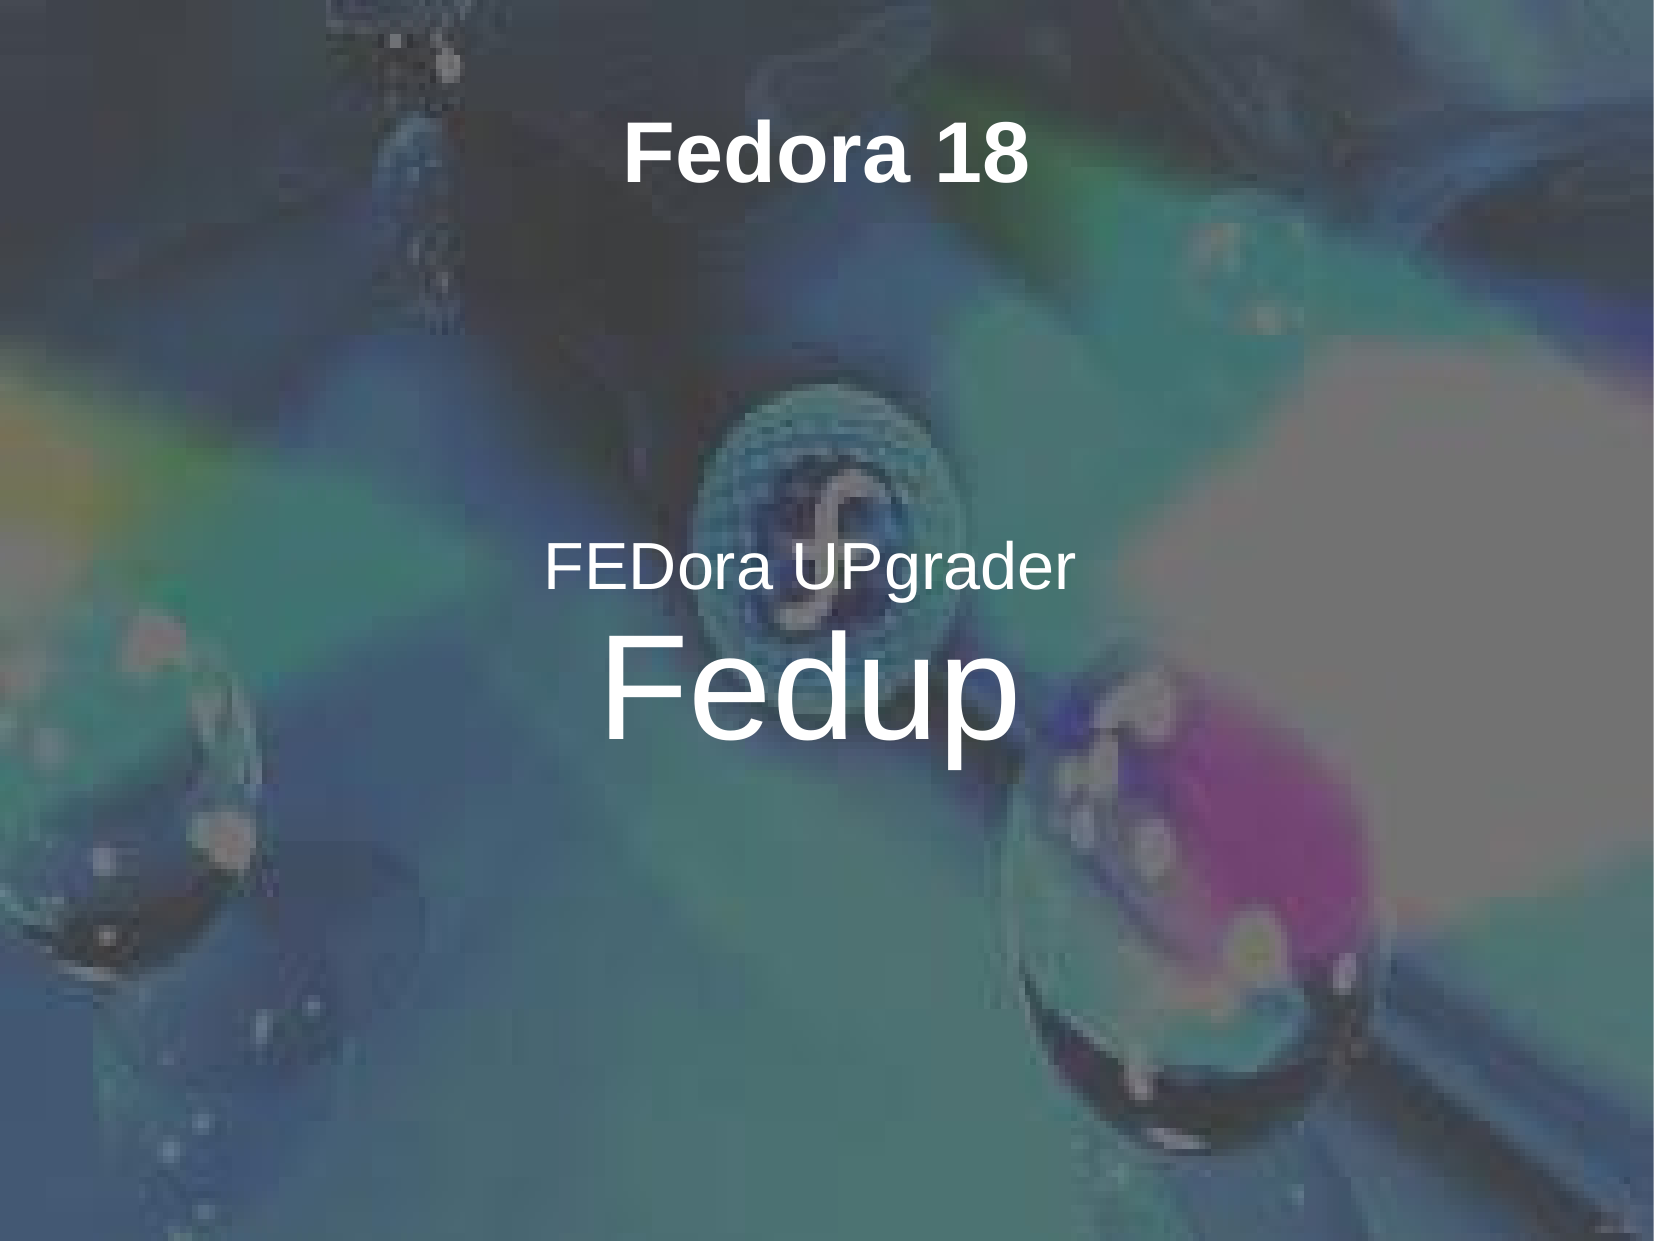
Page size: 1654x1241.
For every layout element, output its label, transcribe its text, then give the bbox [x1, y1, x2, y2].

title Fedora 18 [82, 49, 1571, 257]
picture [0, 0, 1654, 1241]
subtitle FEDora UPgrader Fedup [82, 290, 1538, 1010]
